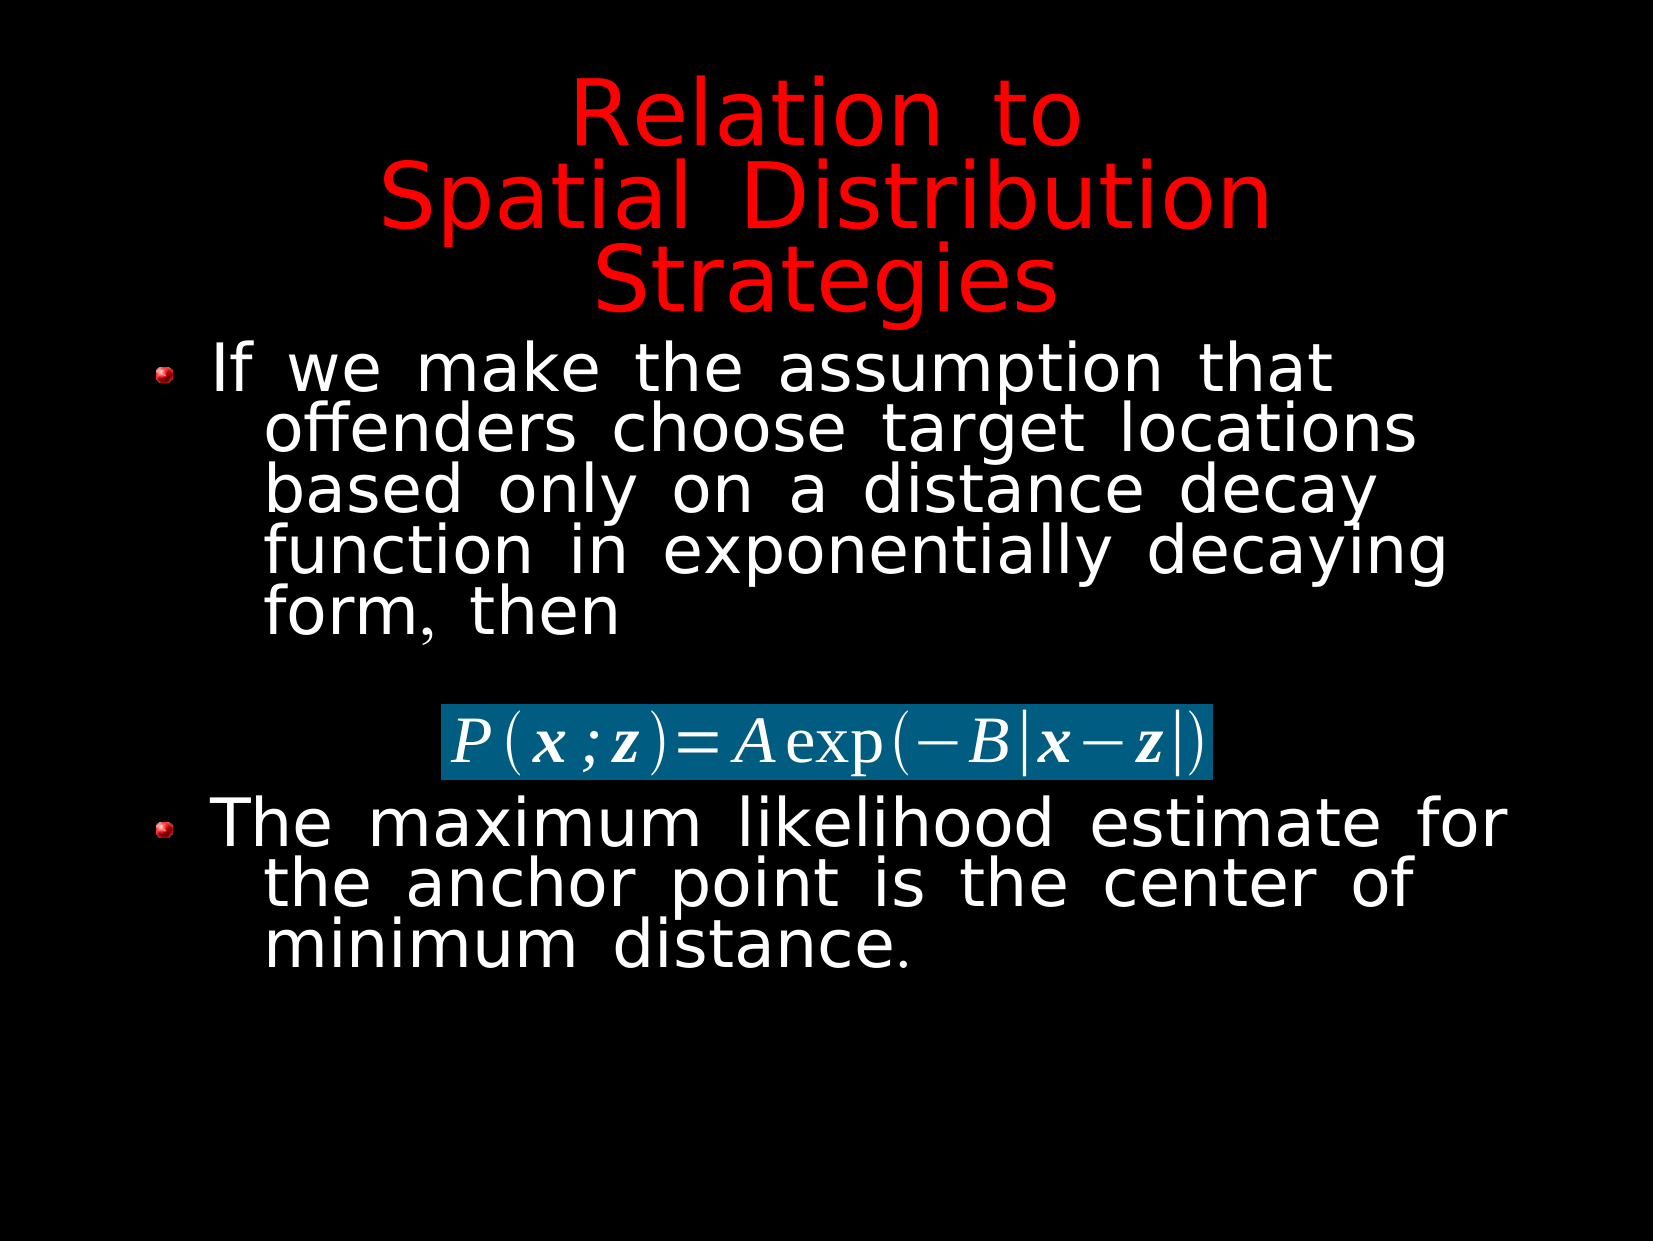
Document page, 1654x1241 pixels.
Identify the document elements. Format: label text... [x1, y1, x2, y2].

title Relation to Spatial Distribution Strategies [121, 100, 1533, 313]
list If we make the assumption that offenders choose target locations based only on a distance decay function in exponentially decaying form, then The maximum likelihood estimate for the anchor point is the center of minimum distance. [121, 344, 1533, 1127]
chart [440, 703, 1214, 781]
